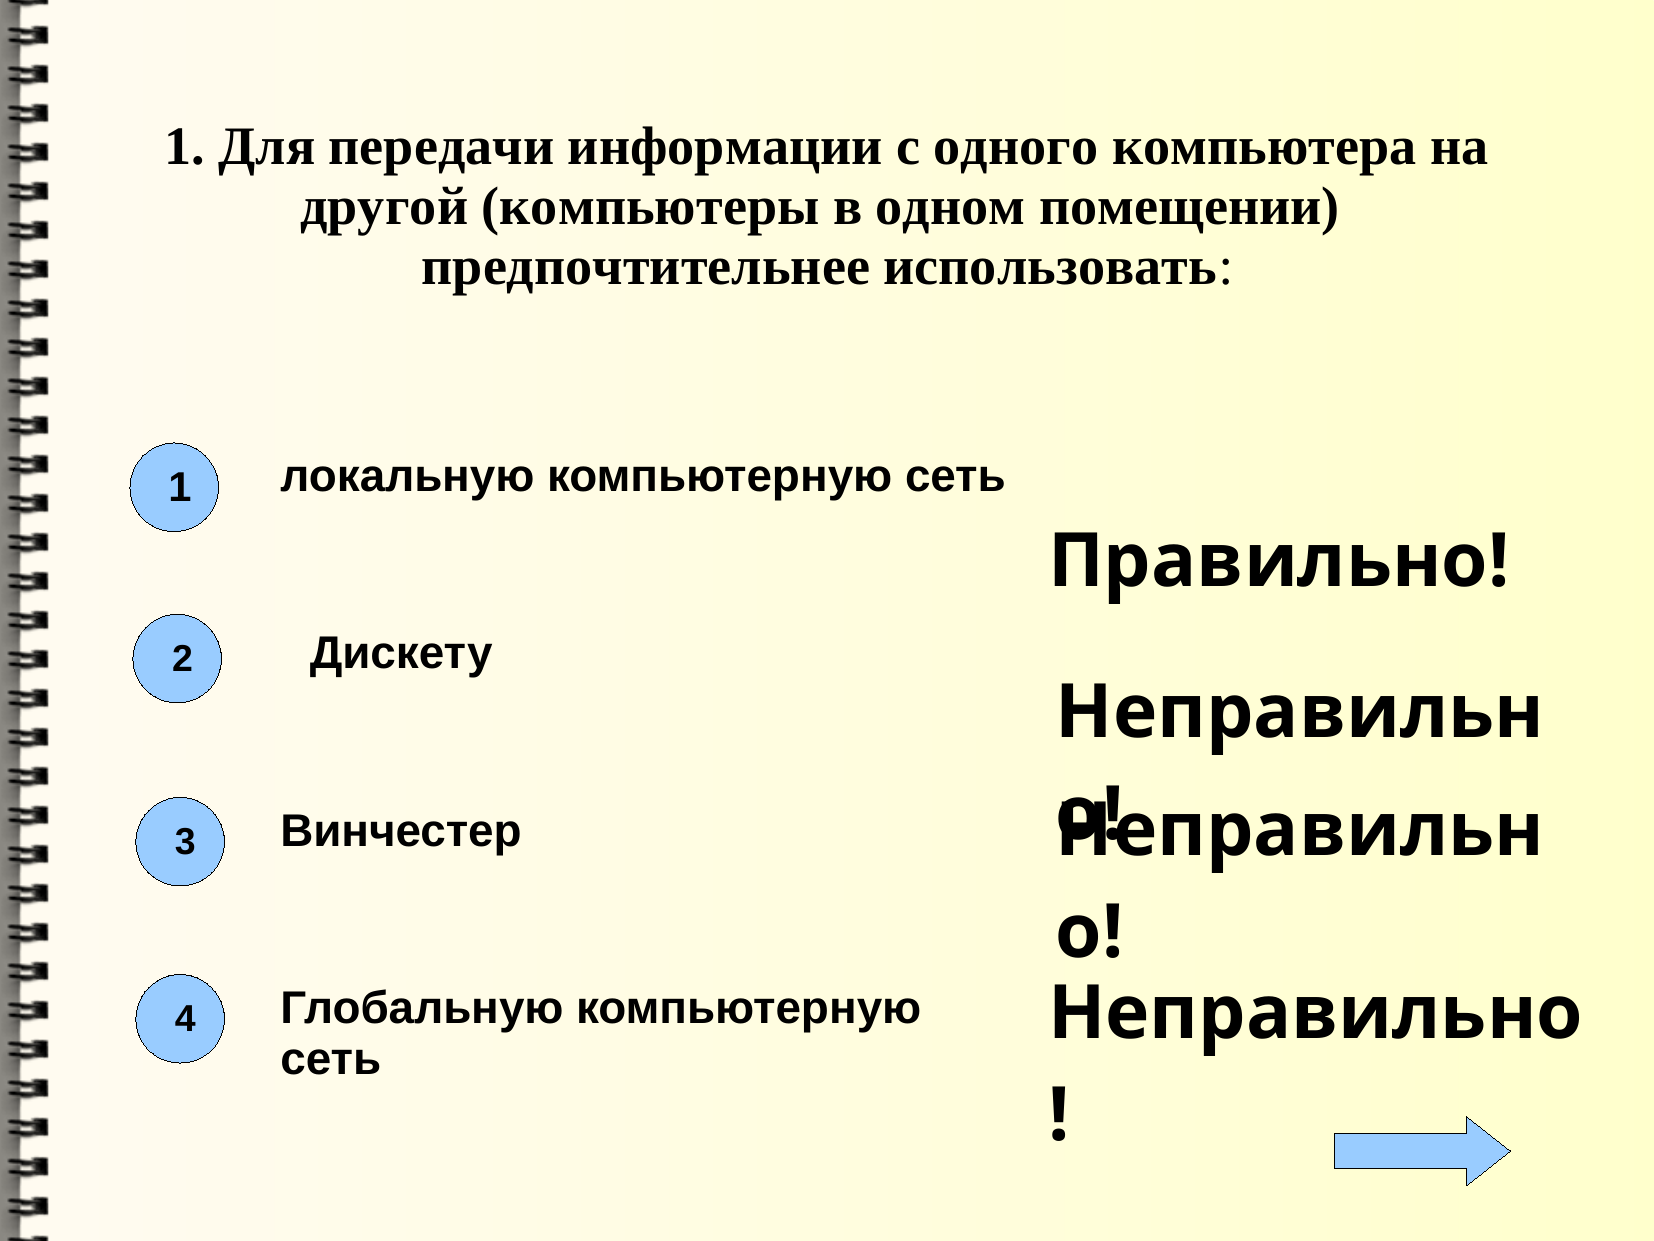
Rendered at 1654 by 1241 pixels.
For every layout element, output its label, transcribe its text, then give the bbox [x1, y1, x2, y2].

text_box Неправильно! [1040, 649, 1573, 767]
text_box 3 [135, 797, 225, 886]
text_box 2 [132, 614, 222, 703]
text_box Неправильно! [1033, 950, 1615, 1070]
text_box Правильно! [1033, 499, 1565, 620]
text_box Неправильно! [1040, 767, 1595, 886]
text_box Дискету [295, 620, 916, 688]
picture [0, 0, 1654, 1241]
text_box Винчестер [265, 797, 975, 865]
text_box [1334, 1116, 1511, 1186]
text_box Глобальную компьютерную сеть [265, 974, 1034, 1094]
text_box 4 [135, 974, 225, 1064]
text_box локальную компьютерную сеть [265, 442, 1182, 511]
text_box 1 [129, 442, 219, 532]
title 1. Для передачи информации с одного компьютера на другой (компьютеры в одном помещении) предпочтительнее использовать: [121, 102, 1534, 310]
